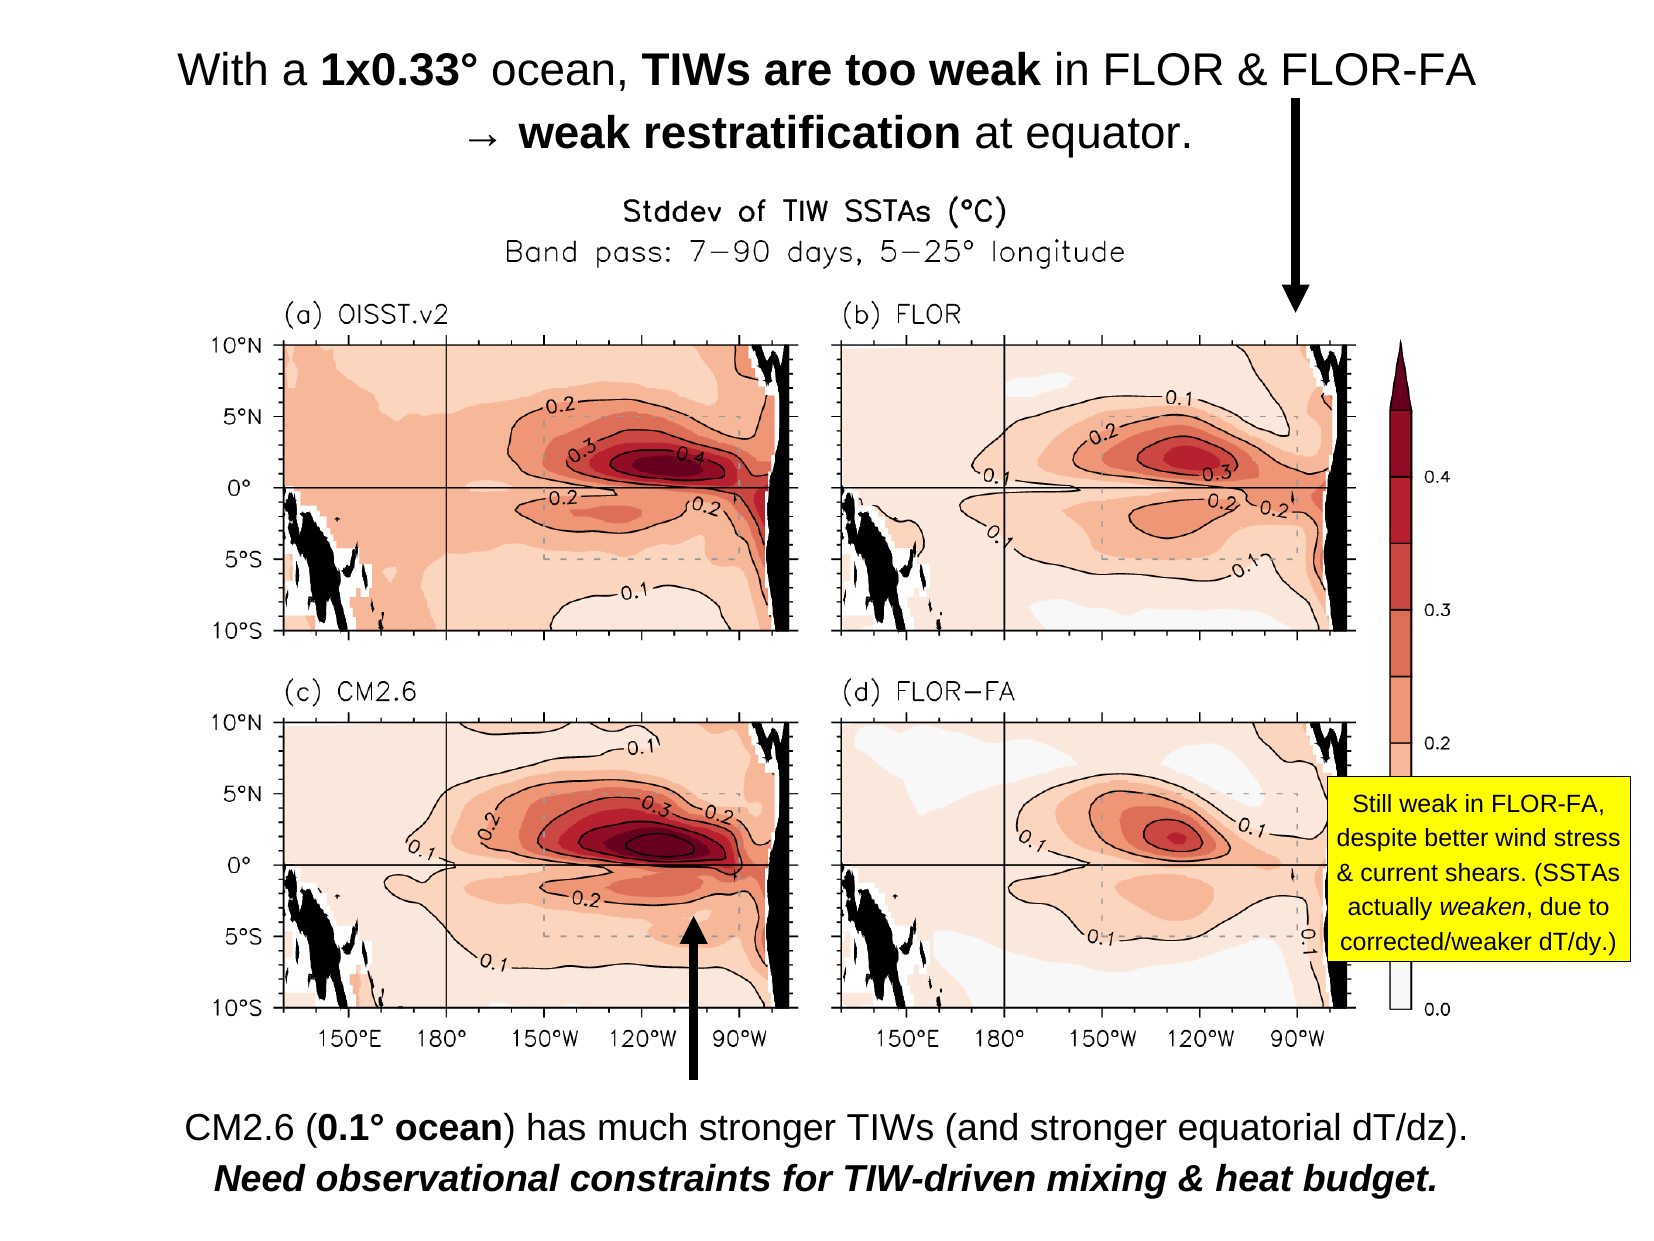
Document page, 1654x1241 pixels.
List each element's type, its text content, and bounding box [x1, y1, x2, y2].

text_box With a 1x0.33° ocean, TIWs are too weak in FLOR & FLOR-FA → weak restratification at equator. [39, 31, 1615, 158]
text_box Still weak in FLOR-FA, despite better wind stress & current shears. (SSTAs actually weaken, due to corrected/weaker dT/dy.) [1327, 776, 1631, 962]
picture [193, 184, 1461, 1071]
text_box CM2.6 (0.1° ocean) has much stronger TIWs (and stronger equatorial dT/dz). Need observational constraints for TIW-driven mixing & heat budget. [39, 1095, 1615, 1200]
